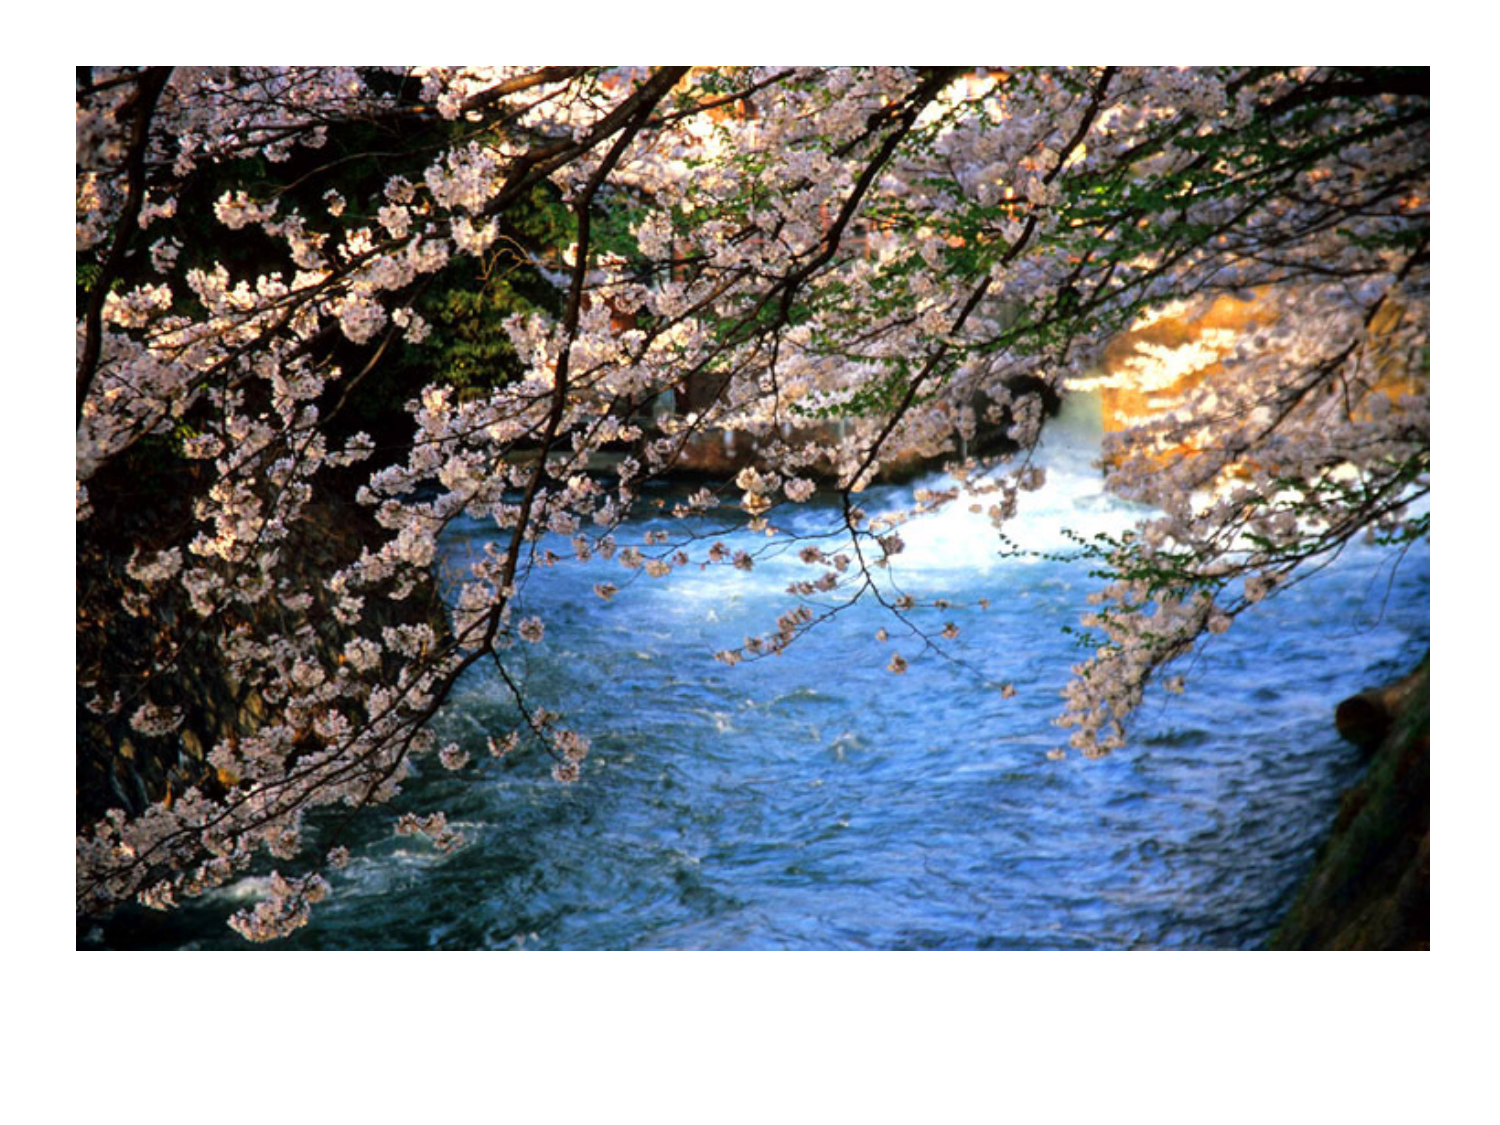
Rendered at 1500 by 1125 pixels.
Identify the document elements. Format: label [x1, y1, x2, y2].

picture [76, 66, 1430, 951]
